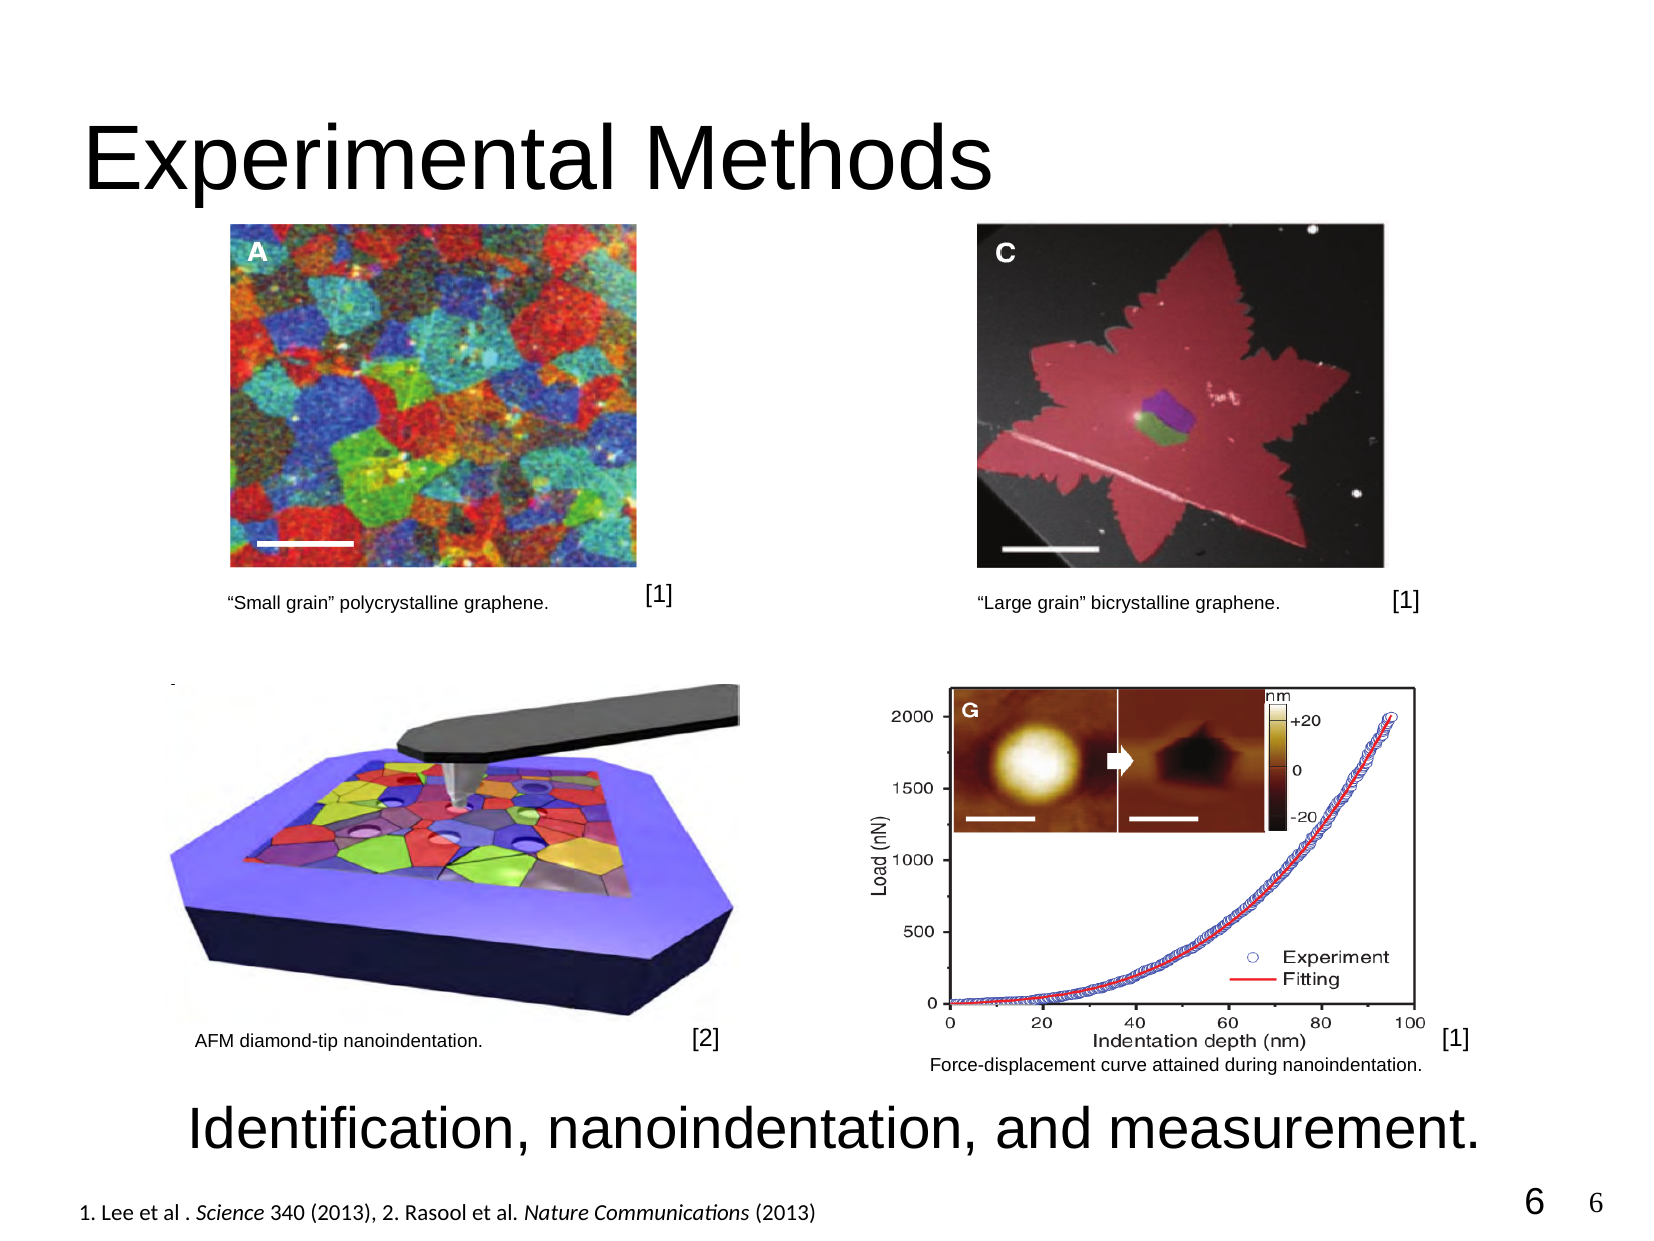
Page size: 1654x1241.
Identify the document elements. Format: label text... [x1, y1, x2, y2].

text_box [1] [1377, 576, 1435, 622]
text_box [1] [630, 570, 689, 616]
text_box Lee et al . Science 340 (2013), 2. Rasool et al. Nature Communications (2013) [64, 1189, 1602, 1233]
picture [864, 677, 1432, 1058]
text_box [1] [1427, 1013, 1485, 1059]
title Experimental Methods [82, 49, 1571, 257]
text_box [2] [677, 1013, 735, 1059]
picture [165, 684, 740, 1022]
text_box Identification, nanoindentation, and measurement. [173, 1082, 1499, 1168]
text_box “Large grain” bicrystalline graphene. [962, 583, 1295, 621]
slide_number <number> [1589, 1182, 1633, 1221]
picture [973, 220, 1389, 568]
text_box AFM diamond-tip nanoindentation. [179, 1021, 498, 1059]
text_box “Small grain” polycrystalline graphene. [213, 583, 564, 621]
picture [226, 222, 641, 568]
text_box Force-displacement curve attained during nanoindentation. [914, 1045, 1437, 1082]
